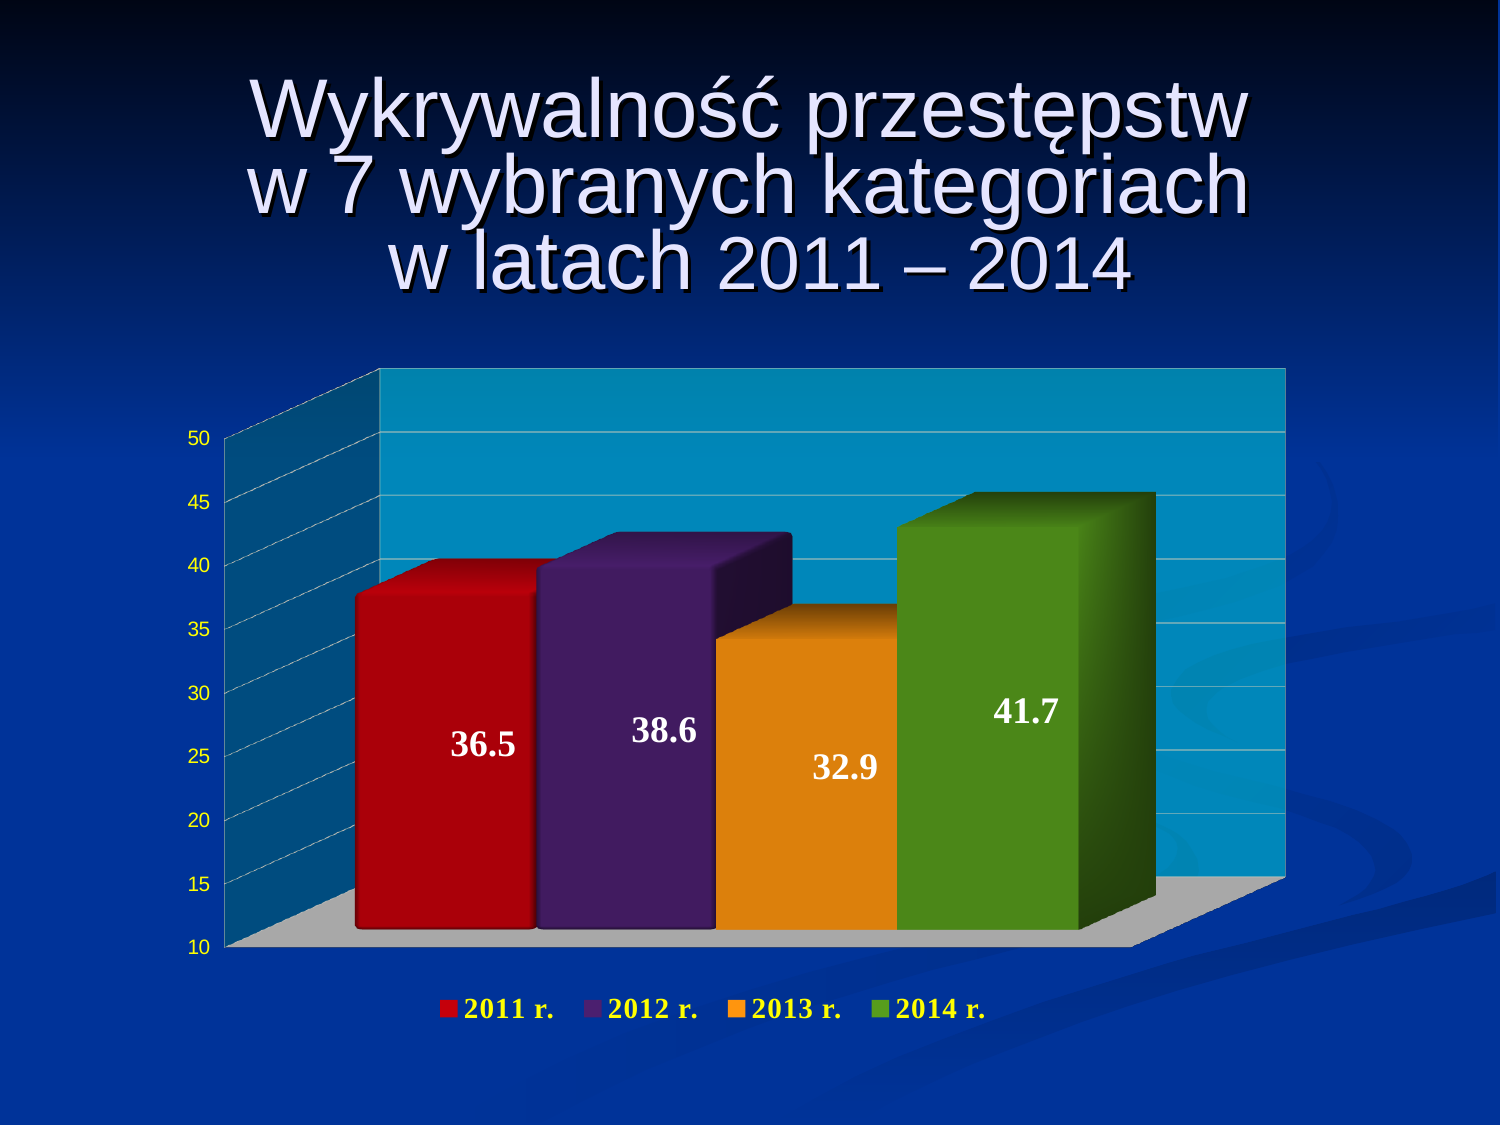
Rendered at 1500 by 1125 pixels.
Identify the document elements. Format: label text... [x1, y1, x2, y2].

chart [134, 338, 1359, 1099]
title Wykrywalność przestępstw w 7 wybranych kategoriach w latach 2011 – 2014 [75, 35, 1424, 271]
